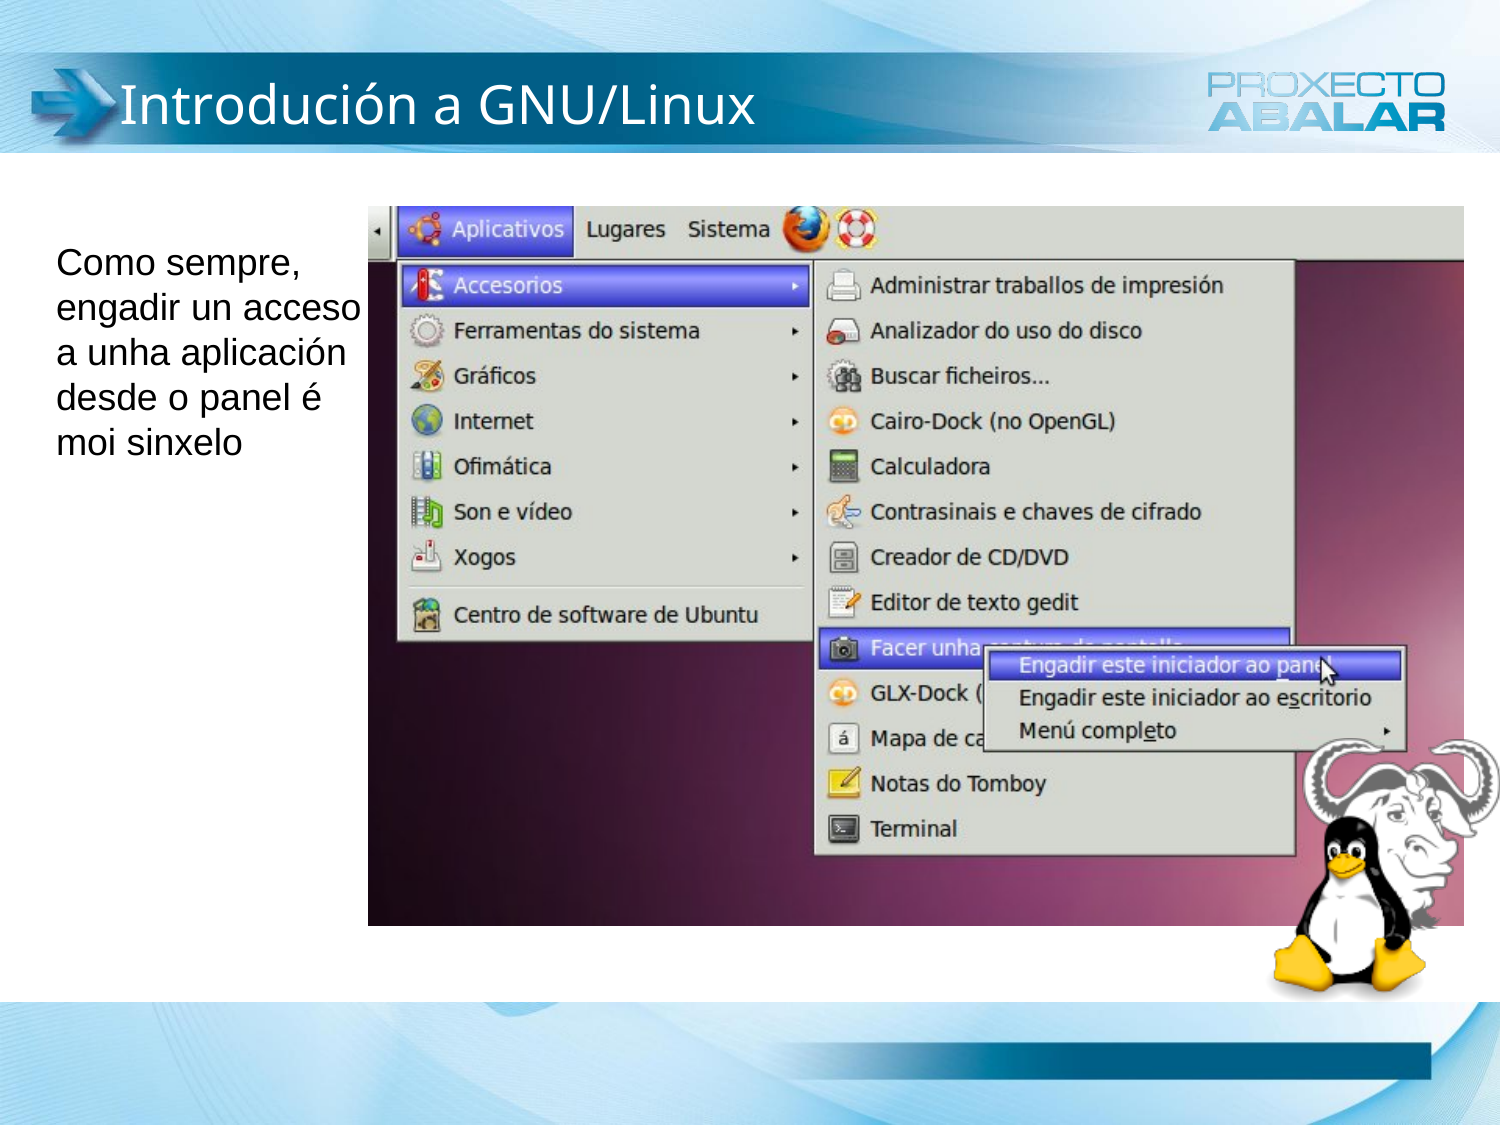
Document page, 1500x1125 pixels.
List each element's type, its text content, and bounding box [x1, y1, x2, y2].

text_box Como sempre, engadir un acceso a unha aplicación desde o panel é moi sinxelo [41, 230, 396, 471]
picture [0, 206, 1500, 1125]
picture [0, 0, 1500, 153]
text_box Introdución a GNU/Linux [104, 62, 772, 143]
